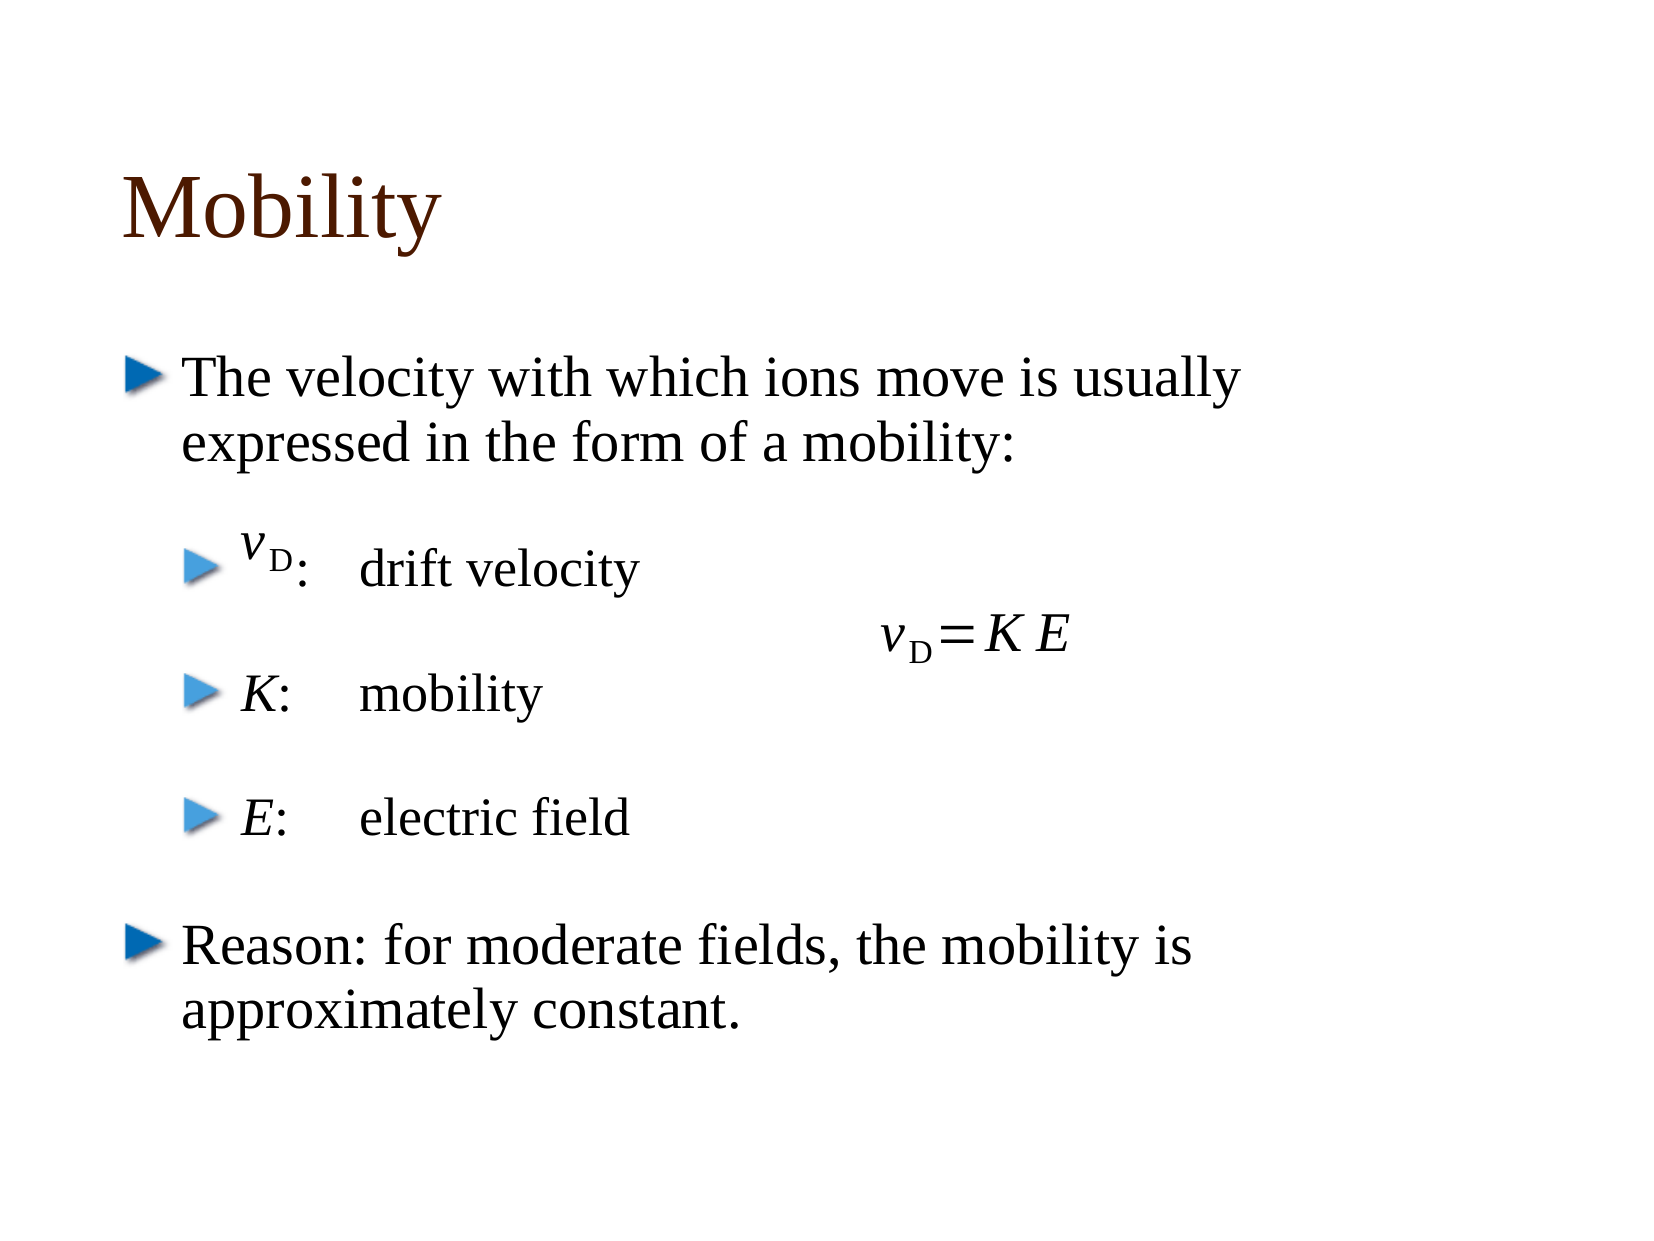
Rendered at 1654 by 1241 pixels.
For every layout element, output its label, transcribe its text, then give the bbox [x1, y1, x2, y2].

title Mobility [121, 102, 1534, 311]
chart [872, 601, 1079, 672]
chart [233, 509, 301, 580]
list The velocity with which ions move is usually expressed in the form of a mobility: : drift velocity K: mobility E: electric field Reason: for moderate fields, the mobility is approximately constant. [121, 344, 1534, 1065]
